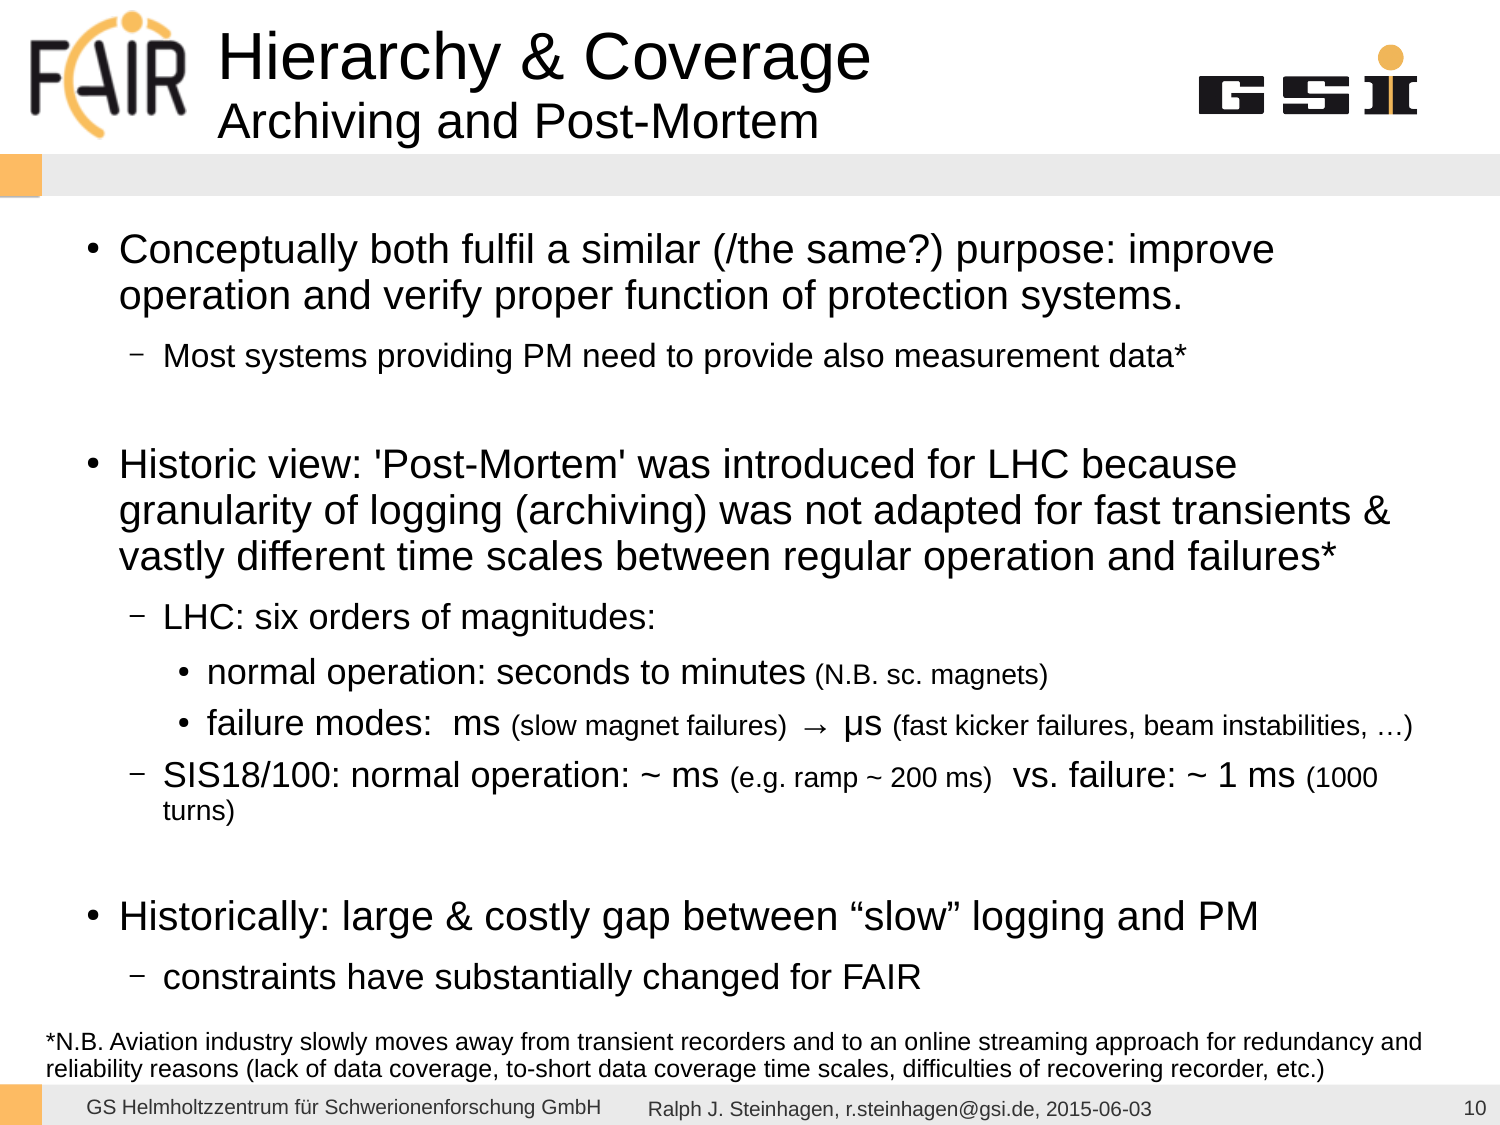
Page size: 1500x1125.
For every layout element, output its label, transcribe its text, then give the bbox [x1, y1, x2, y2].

text_box *N.B. Aviation industry slowly moves away from transient recorders and to an online streaming approach for redundancy and reliability reasons (lack of data coverage, to-short data coverage time scales, difficulties of recovering recorder, etc.) [45, 1027, 1427, 1094]
picture [30, 9, 187, 141]
picture [1197, 42, 1419, 117]
title Hierarchy & Coverage Archiving and Post-Mortem [217, 18, 1109, 150]
list Conceptually both fulfil a similar (/the same?) purpose: improve operation and verify proper function of protection systems. Most systems providing PM need to provide also measurement data* Historic view: 'Post-Mortem' was introduced for LHC because granularity of logging (archiving) was not adapted for fast transients & vastly different time scales between regular operation and failures* LHC: six orders of magnitudes: normal operation: seconds to minutes (N.B. sc. magnets) failure modes: ms (slow magnet failures) → μs (fast kicker failures, beam instabilities, …) SIS18/100: normal operation: ~ ms (e.g. ramp ~ 200 ms) vs. failure: ~ 1 ms (1000 turns) Historically: large & costly gap between “slow” logging and PM constraints have substantially changed for FAIR [75, 226, 1425, 1027]
